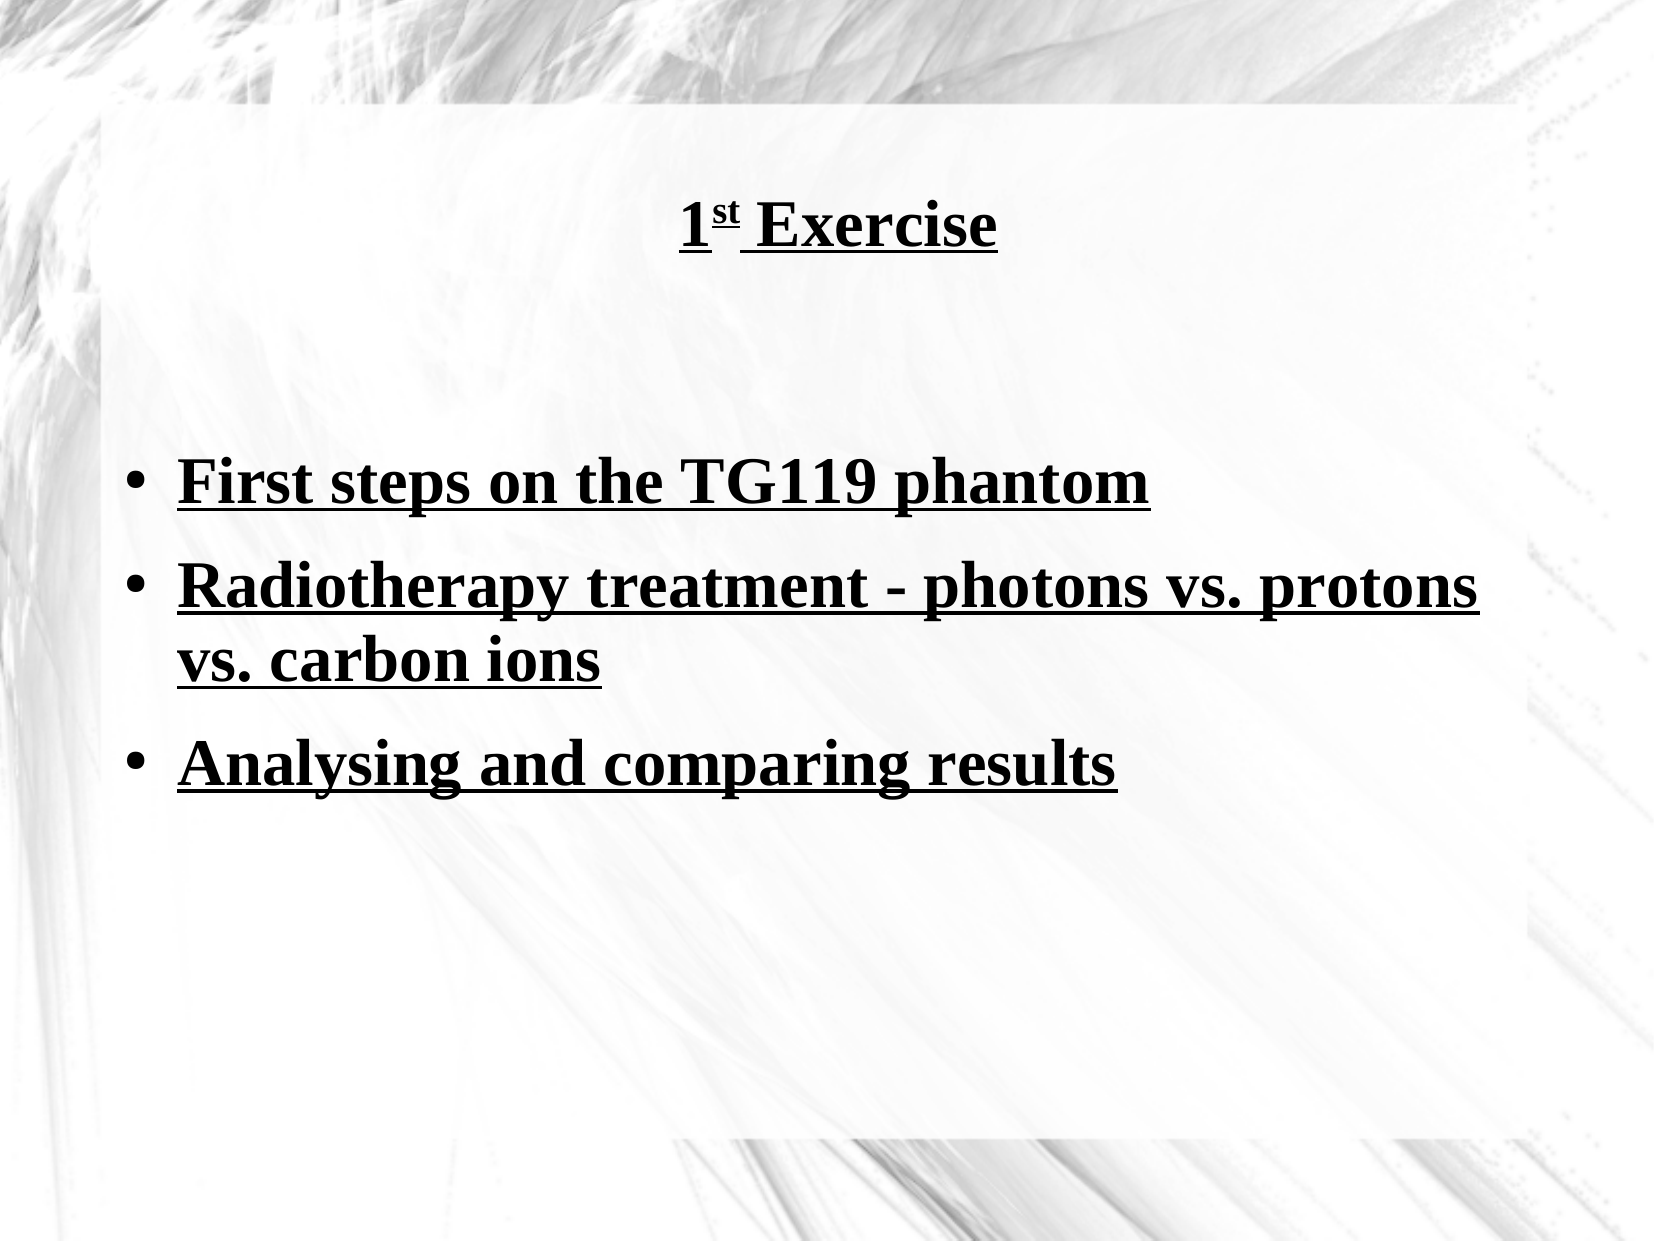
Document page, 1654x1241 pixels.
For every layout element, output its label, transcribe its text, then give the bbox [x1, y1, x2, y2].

list First steps on the TG119 phantom Radiotherapy treatment - photons vs. protons vs. carbon ions Analysing and comparing results [106, 444, 1530, 1159]
picture [0, 0, 1654, 1241]
title 1st Exercise [82, 119, 1571, 327]
